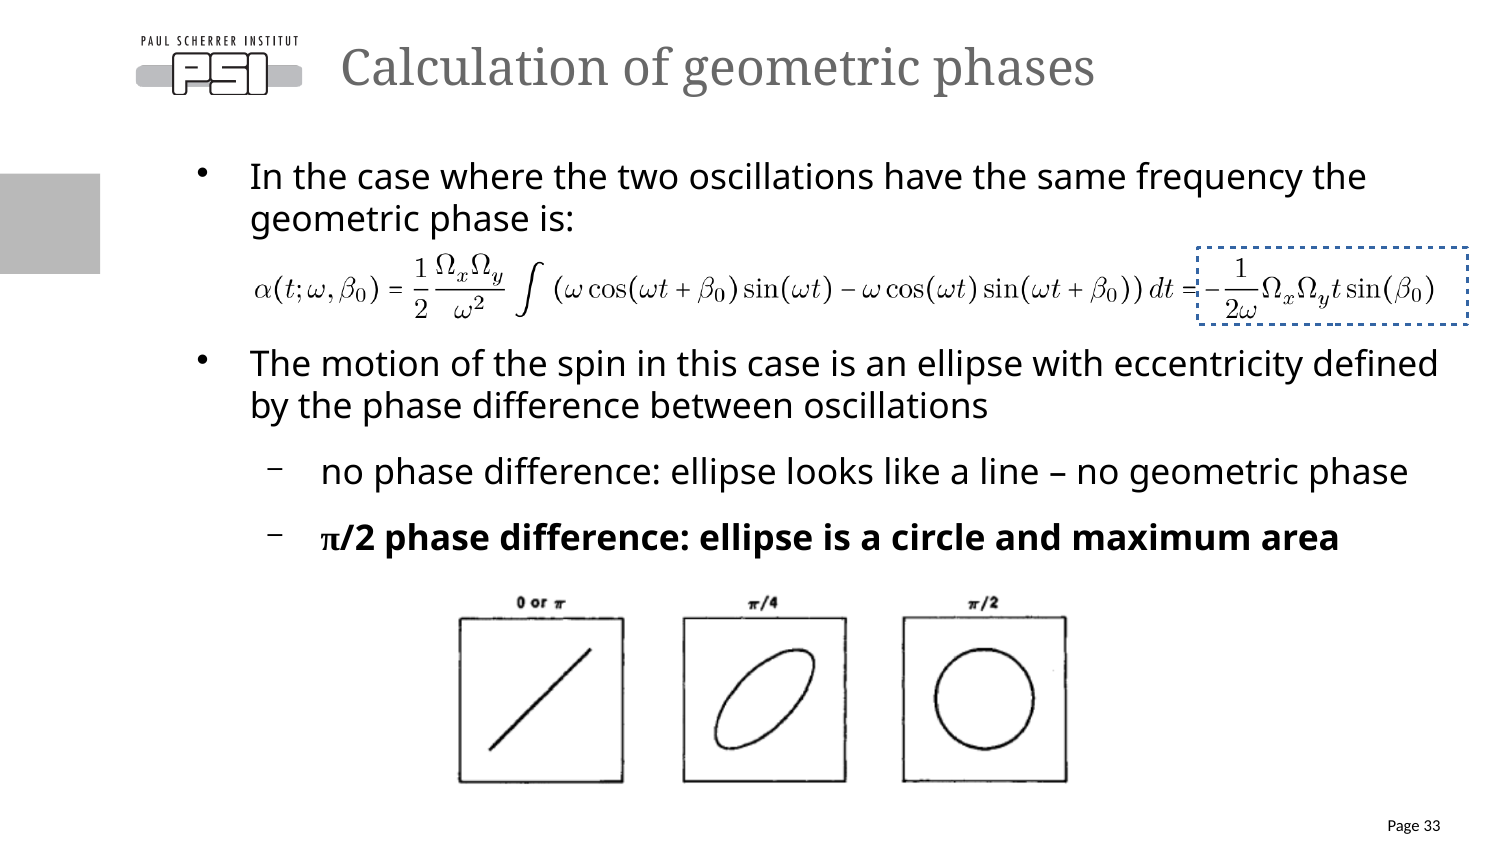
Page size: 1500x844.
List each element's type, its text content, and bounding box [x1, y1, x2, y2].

picture [253, 241, 1436, 324]
picture [408, 577, 1092, 786]
title Calculation of geometric phases [340, 35, 1441, 98]
list In the case where the two oscillations have the same frequency the geometric phase is: The motion of the spin in this case is an ellipse with eccentricity defined by the phase difference between oscillations no phase difference: ellipse looks like a line – no geometric phase π/2 phase difference: ellipse is a circle and maximum area [178, 154, 1445, 762]
slide_number Page <number> [1346, 814, 1441, 839]
